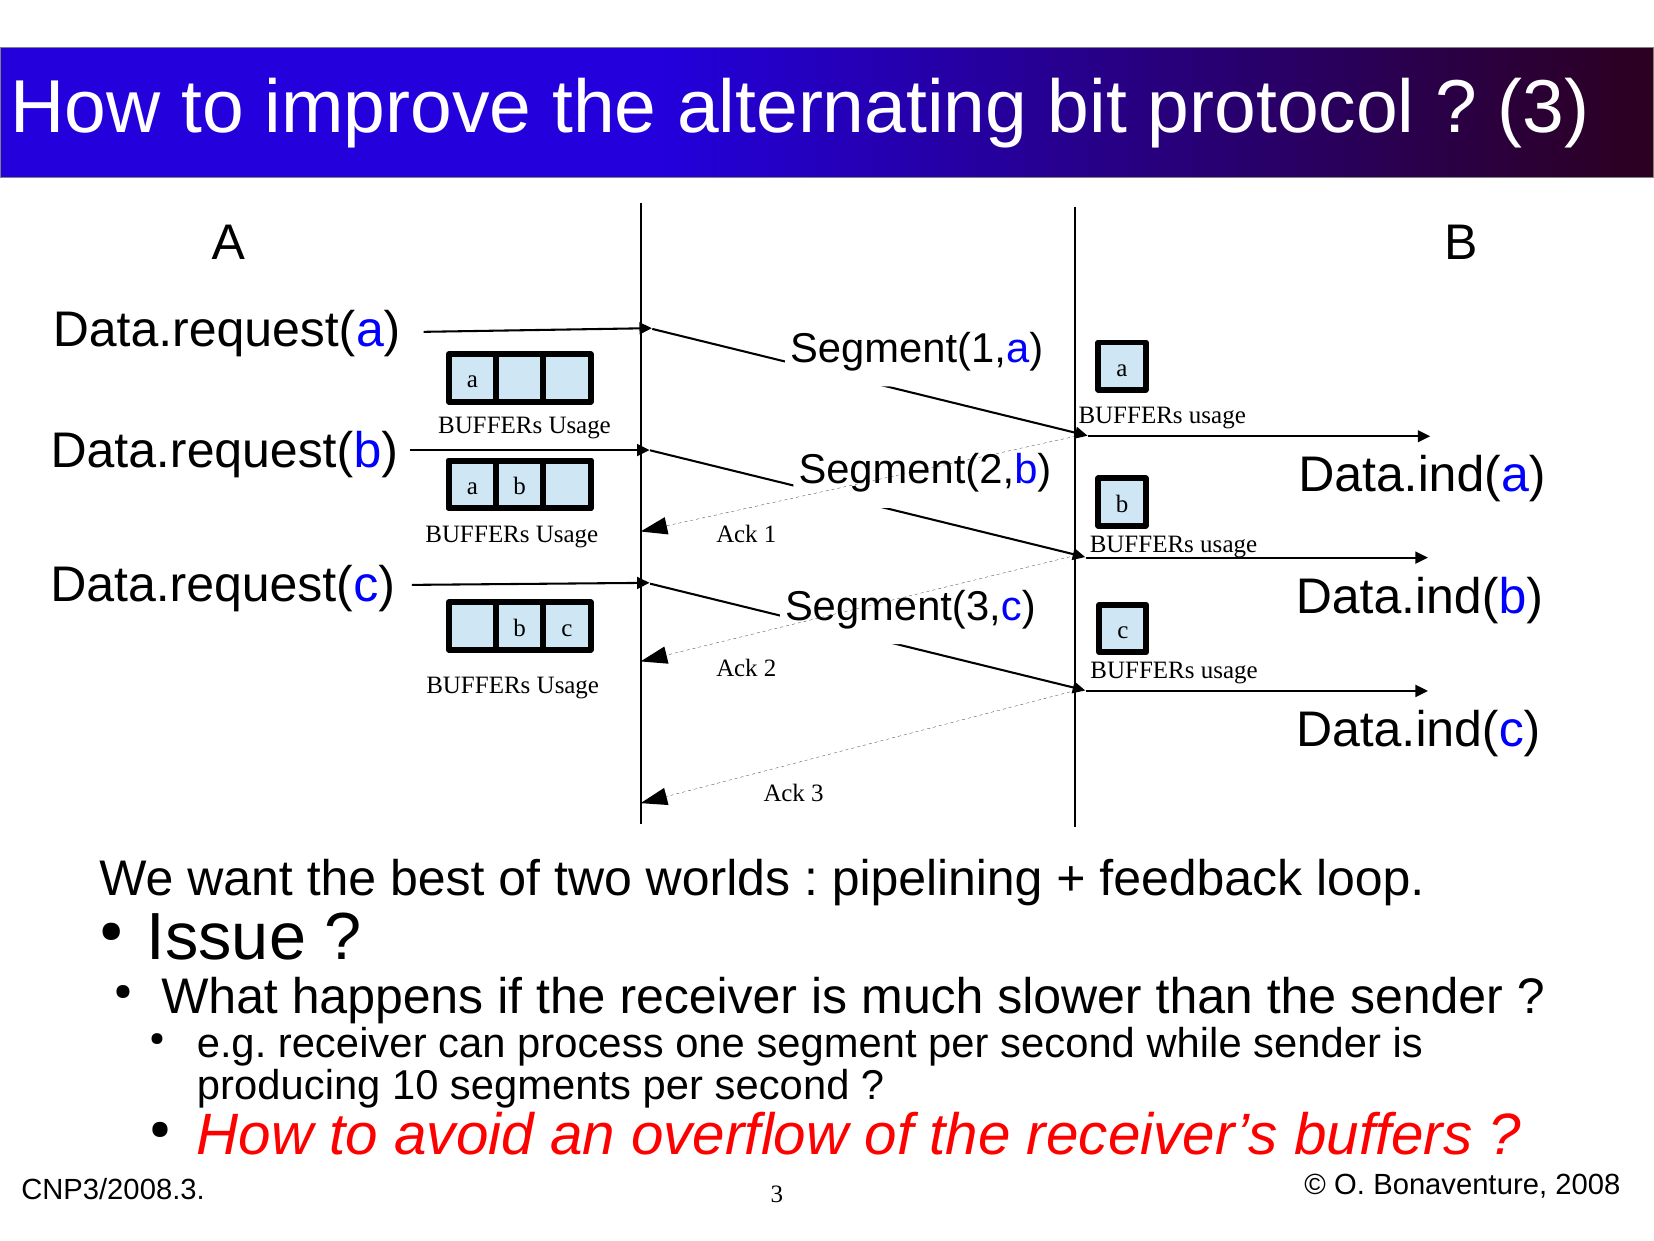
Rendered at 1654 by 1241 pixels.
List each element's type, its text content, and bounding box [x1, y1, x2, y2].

text_box [543, 460, 591, 508]
text_box c [1099, 604, 1147, 646]
text_box Ack 2 [701, 644, 792, 689]
text_box Segment(2,b) [798, 450, 1052, 493]
text_box b [1098, 478, 1146, 519]
text_box c [543, 602, 591, 650]
text_box [793, 450, 1059, 508]
text_box [448, 602, 497, 650]
text_box CNP3/2008.3. [21, 1176, 274, 1212]
text_box Data.request(c) [50, 561, 396, 612]
text_box a [448, 354, 496, 401]
text_box Data.ind(b) [1295, 572, 1544, 624]
text_box Segment(3,c) [785, 586, 1036, 629]
text_box a [1098, 342, 1146, 390]
text_box © O. Bonaventure, 2008 [1304, 1170, 1622, 1201]
text_box [780, 586, 1044, 645]
text_box BUFFERs usage [1075, 646, 1273, 691]
text_box BUFFERs Usage [355, 661, 615, 707]
text_box Data.request(b) [50, 427, 399, 479]
text_box Segment(1,a) [790, 328, 1044, 371]
text_box Data.ind(a) [1298, 451, 1546, 503]
text_box Data.request(a) [52, 306, 401, 357]
text_box BUFFERs usage [1074, 519, 1273, 565]
text_box b [497, 602, 543, 650]
text_box BUFFERs Usage [360, 401, 626, 447]
text_box a [448, 460, 497, 508]
list We want the best of two worlds : pipelining + feedback loop. Issue ? What happens if the receiver is much slower than the sender ? e.g. receiver can process one segment per second while sender is producing 10 segments per second ? How to avoid an overflow of the receiver’s buffers ? [43, 745, 1560, 1167]
text_box Ack 3 [748, 768, 839, 814]
text_box A B [222, 229, 234, 245]
title How to improve the alternating bit protocol ? (3) [10, 0, 1642, 219]
text_box A B [211, 219, 1483, 270]
text_box [496, 354, 591, 401]
text_box [785, 328, 1051, 387]
text_box BUFFERs usage [1063, 391, 1262, 437]
text_box Data.ind(c) [1295, 706, 1541, 757]
text_box b [497, 460, 543, 508]
text_box BUFFERs Usage [354, 510, 614, 556]
text_box Ack 1 [701, 510, 792, 556]
